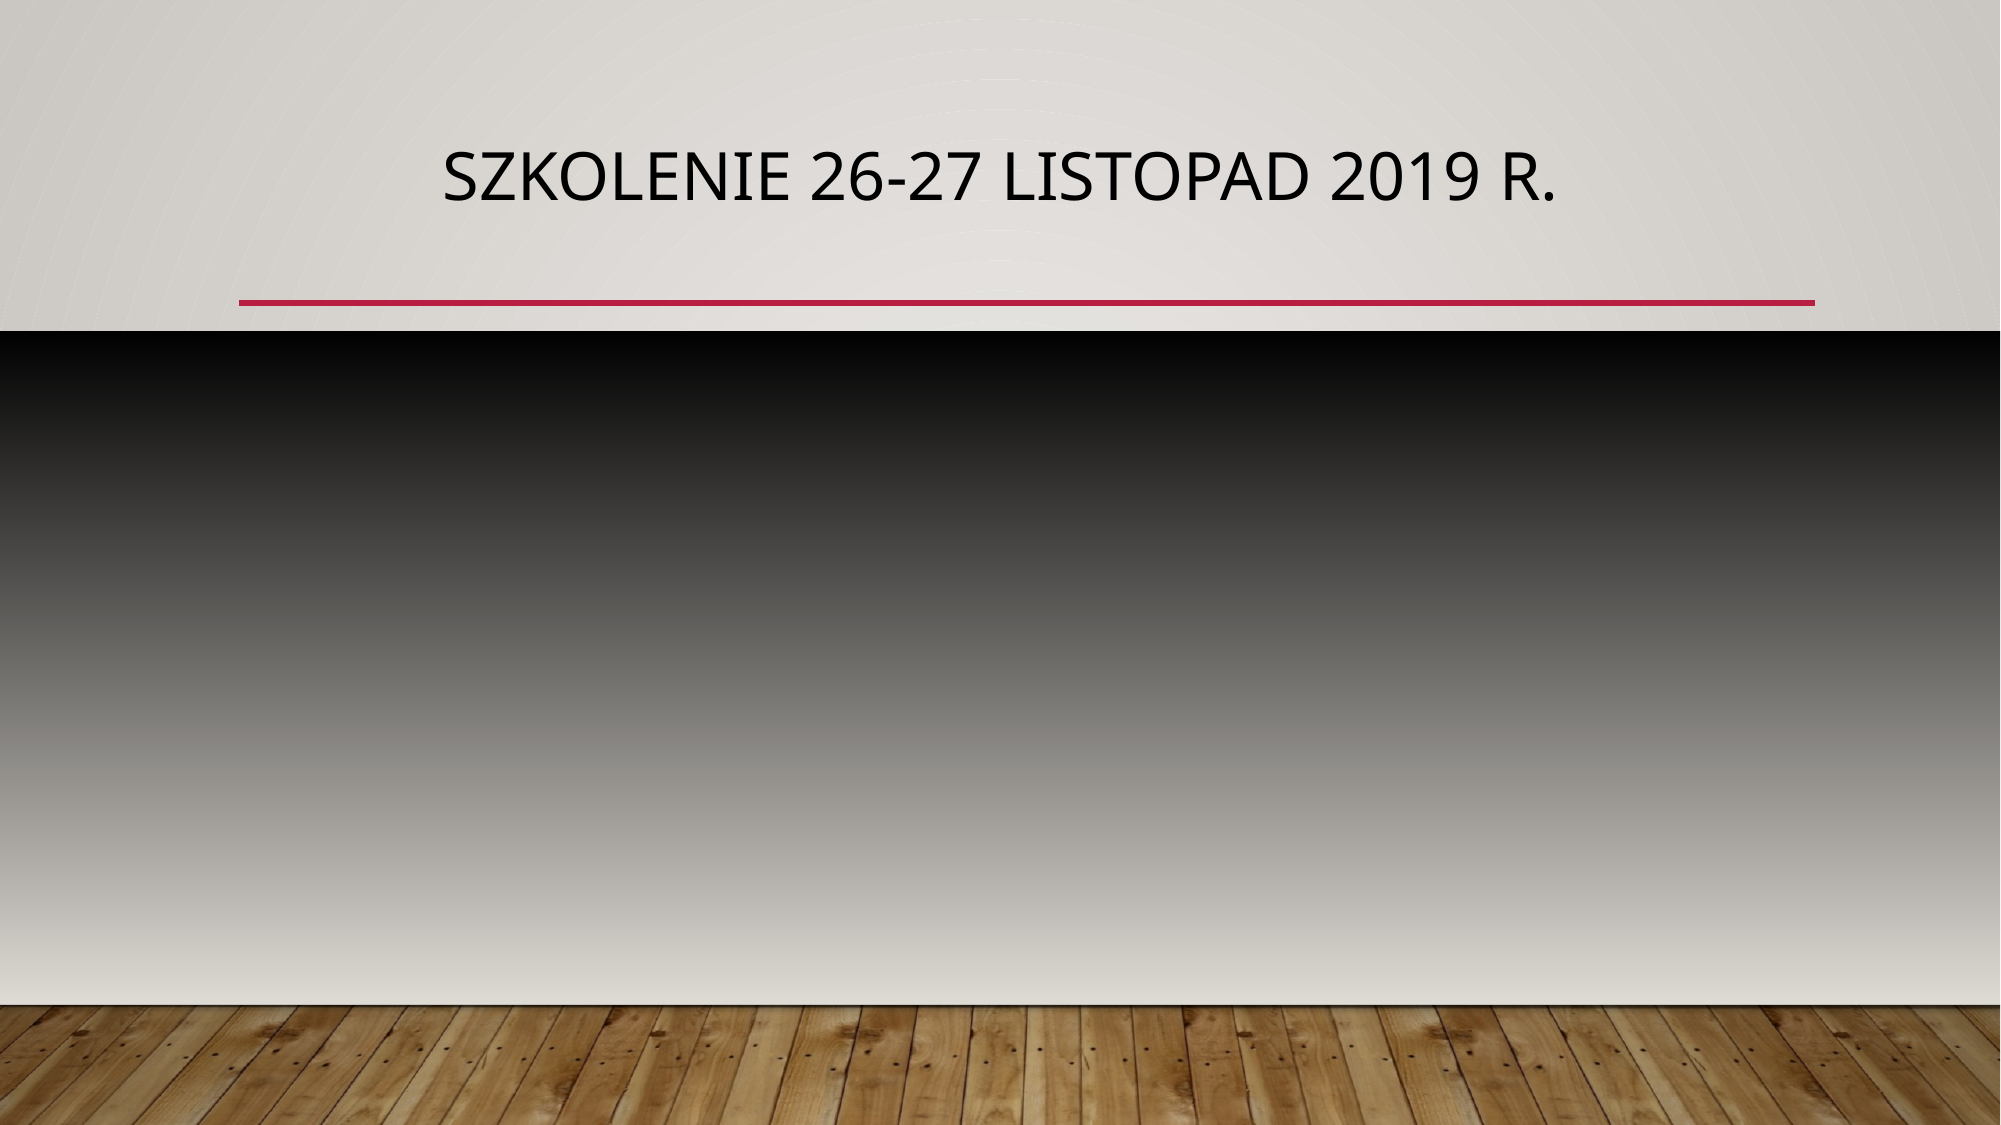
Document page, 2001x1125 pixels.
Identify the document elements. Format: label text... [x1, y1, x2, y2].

title Szkolenie 26-27 listopad 2019 R. [238, 135, 1814, 305]
